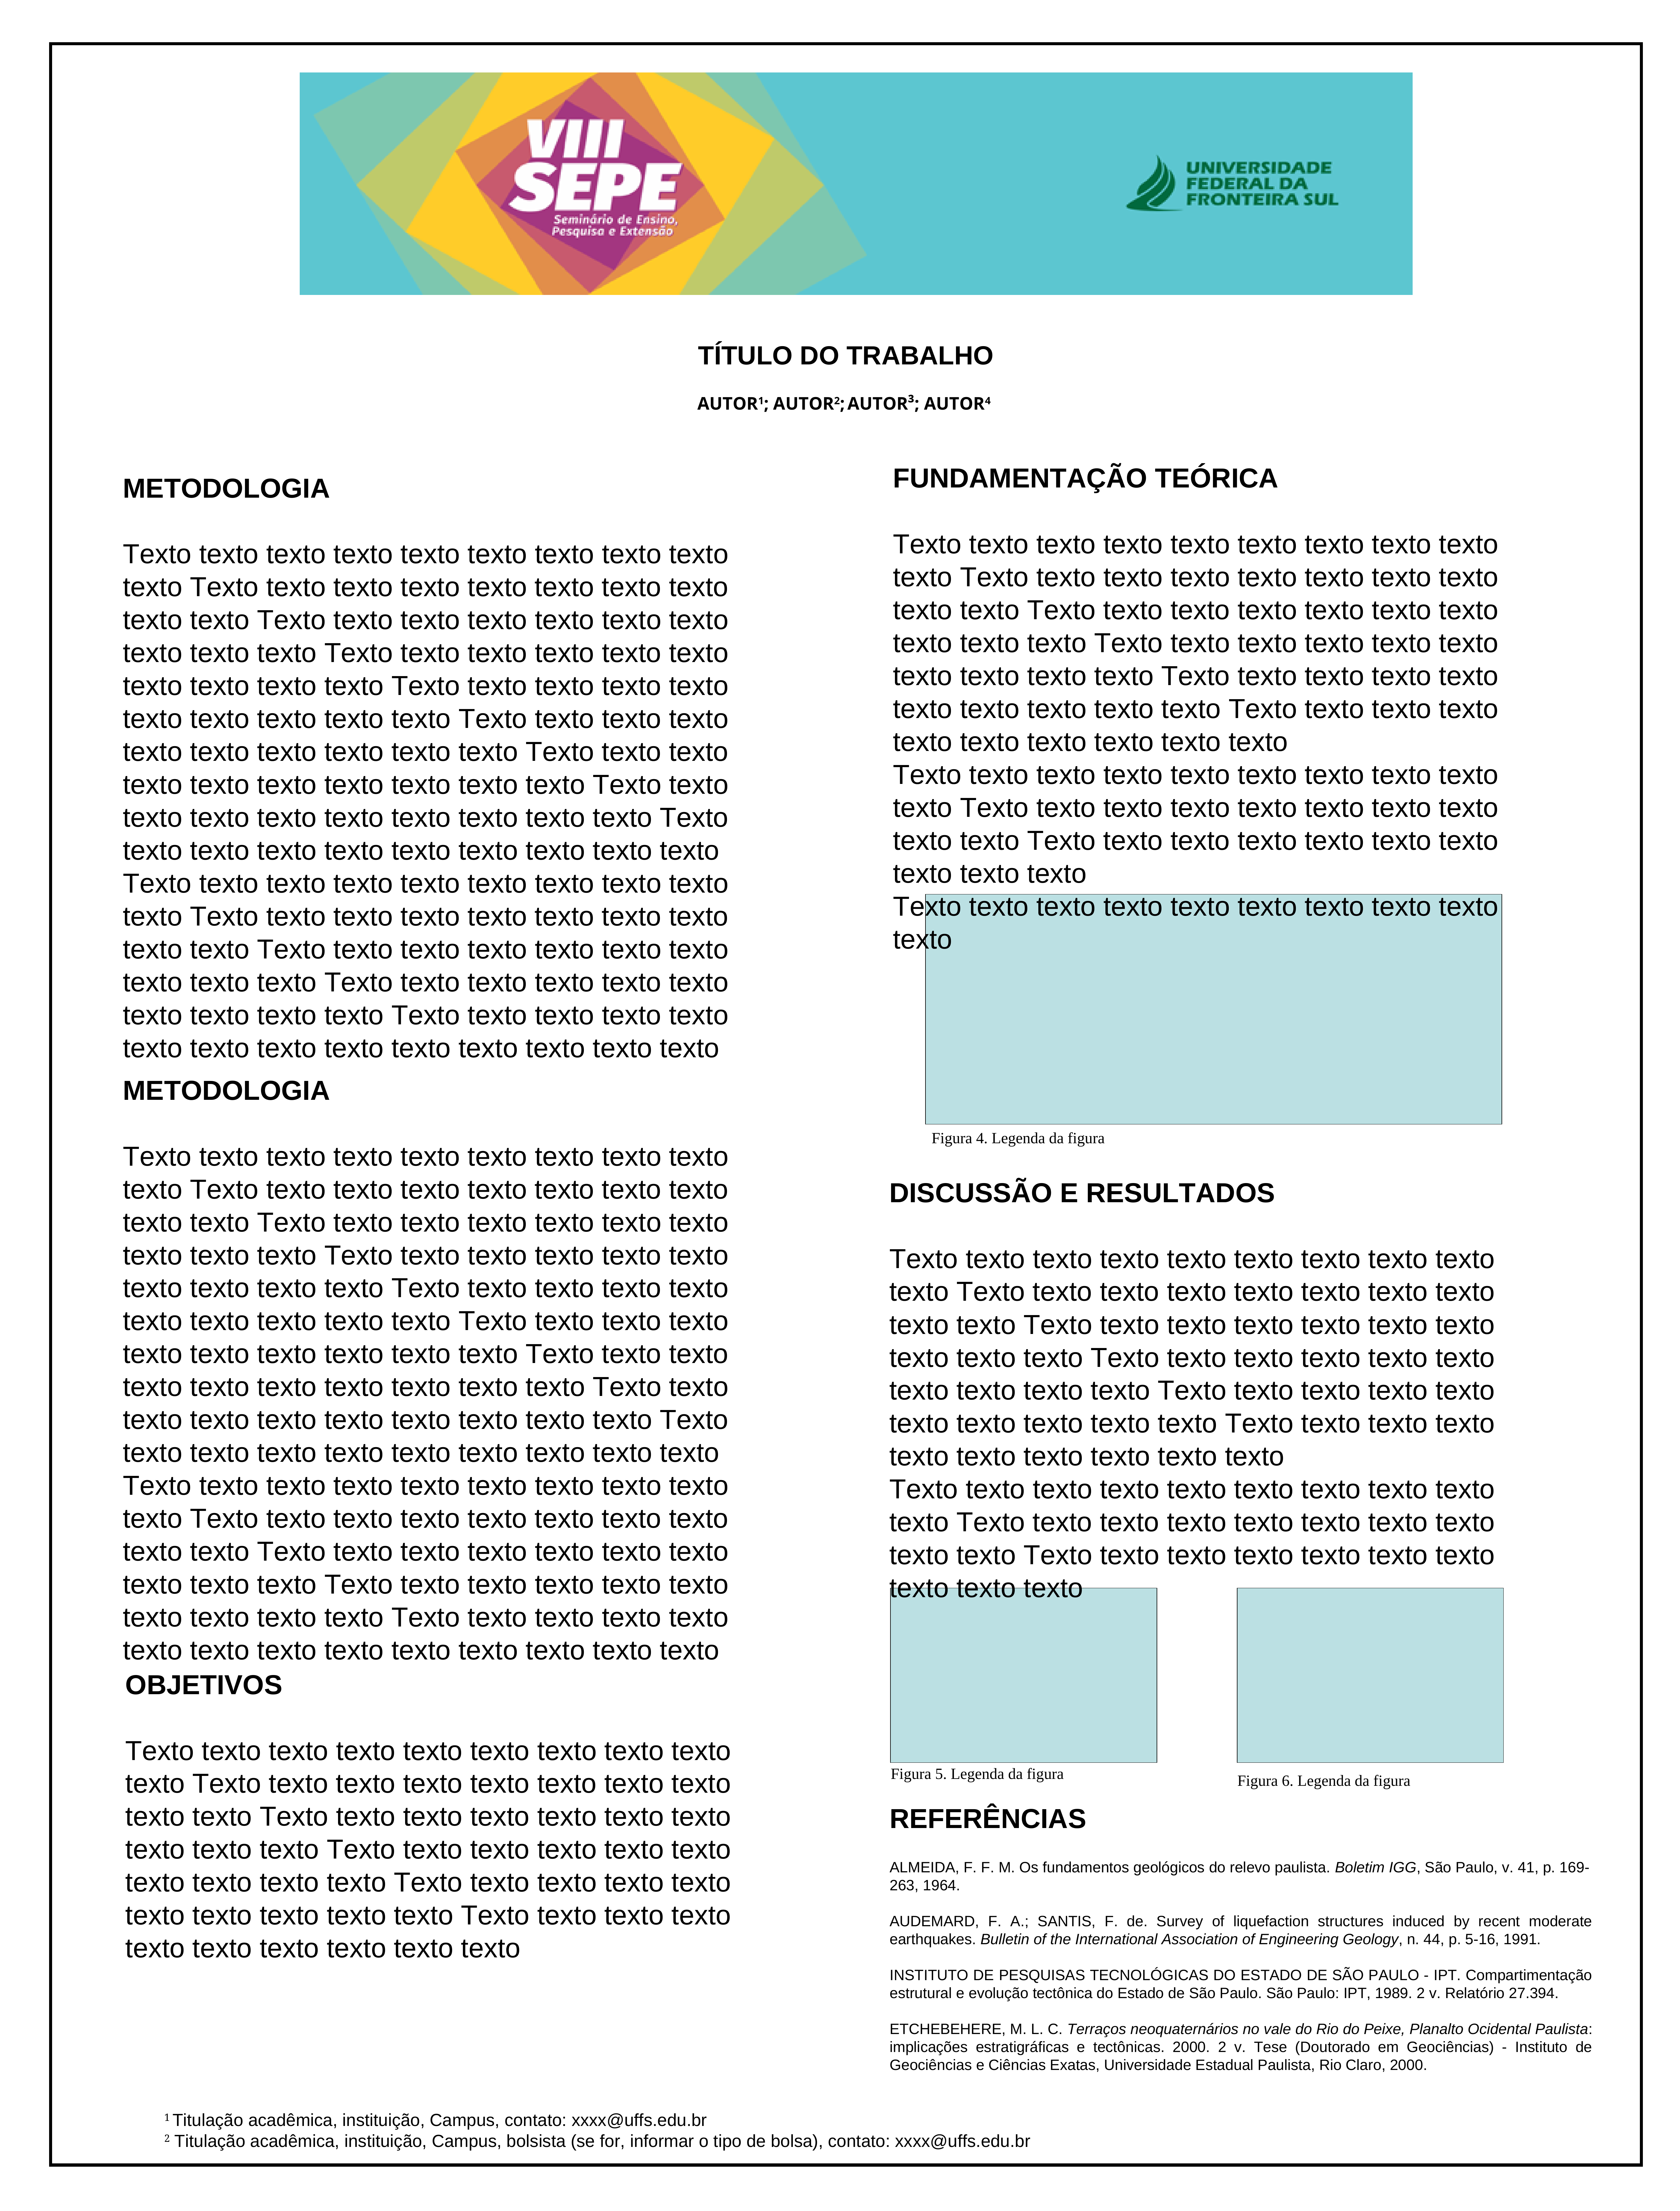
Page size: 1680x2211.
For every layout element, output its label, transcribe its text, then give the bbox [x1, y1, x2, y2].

text_box DISCUSSÃO E RESULTADOS Texto texto texto texto texto texto texto texto texto texto Texto texto texto texto texto texto texto texto texto texto Texto texto texto texto texto texto texto texto texto texto Texto texto texto texto texto texto texto texto texto texto Texto texto texto texto texto texto texto texto texto texto Texto texto texto texto texto texto texto texto texto texto Texto texto texto texto texto texto texto texto texto texto Texto texto texto texto texto texto texto texto texto texto Texto texto texto texto texto texto texto texto texto texto [885, 1172, 1565, 1605]
text_box REFERÊNCIAS ALMEIDA, F. F. M. Os fundamentos geológicos do relevo paulista. Boletim IGG, São Paulo, v. 41, p. 169-263, 1964. AUDEMARD, F. A.; SANTIS, F. de. Survey of liquefaction structures induced by recent moderate earthquakes. Bulletin of the International Association of Engineering Geology, n. 44, p. 5-16, 1991. INSTITUTO DE PESQUISAS TECNOLÓGICAS DO ESTADO DE SÃO PAULO - IPT. Compartimentação estrutural e evolução tectônica do Estado de São Paulo. São Paulo: IPT, 1989. 2 v. Relatório 27.394. ETCHEBEHERE, M. L. C. Terraços neoquaternários no vale do Rio do Peixe, Planalto Ocidental Paulista: implicações estratigráficas e tectônicas. 2000. 2 v. Tese (Doutorado em Geociências) - Instituto de Geociências e Ciências Exatas, Universidade Estadual Paulista, Rio Claro, 2000. [885, 1798, 1597, 2112]
text_box Figura 6. Legenda da figura [1233, 1768, 1419, 1791]
text_box [1237, 1605, 1504, 1763]
text_box Figura 5. Legenda da figura [886, 1761, 1072, 1785]
text_box TÍTULO DO TRABALHO [234, 288, 1458, 420]
text_box Figura 4. Legenda da figura [927, 1125, 1113, 1149]
text_box OBJETIVOS Texto texto texto texto texto texto texto texto texto texto Texto texto texto texto texto texto texto texto texto texto Texto texto texto texto texto texto texto texto texto texto Texto texto texto texto texto texto texto texto texto texto Texto texto texto texto texto texto texto texto texto texto Texto texto texto texto texto texto texto texto texto texto [121, 1664, 801, 1998]
picture [300, 72, 1413, 295]
text_box METODOLOGIA Texto texto texto texto texto texto texto texto texto texto Texto texto texto texto texto texto texto texto texto texto Texto texto texto texto texto texto texto texto texto texto Texto texto texto texto texto texto texto texto texto texto Texto texto texto texto texto texto texto texto texto texto Texto texto texto texto texto texto texto texto texto texto Texto texto texto texto texto texto texto texto texto texto Texto texto texto texto texto texto texto texto texto texto Texto texto texto texto texto texto texto texto texto texto Texto texto texto texto texto texto texto texto texto texto Texto texto texto texto texto texto texto texto texto texto Texto texto texto texto texto texto texto texto texto texto Texto texto texto texto texto texto texto texto texto texto Texto texto texto texto texto texto texto texto texto texto texto texto texto texto [118, 468, 799, 1131]
text_box FUNDAMENTAÇÃO TEÓRICA Texto texto texto texto texto texto texto texto texto texto Texto texto texto texto texto texto texto texto texto texto Texto texto texto texto texto texto texto texto texto texto Texto texto texto texto texto texto texto texto texto texto Texto texto texto texto texto texto texto texto texto texto Texto texto texto texto texto texto texto texto texto texto Texto texto texto texto texto texto texto texto texto texto Texto texto texto texto texto texto texto texto texto texto Texto texto texto texto texto texto texto texto texto texto Texto texto texto texto texto texto texto texto texto texto [888, 458, 1569, 957]
text_box 1 Titulação acadêmica, instituição, Campus, contato: xxxx@uffs.edu.br 2 Titulação acadêmica, instituição, Campus, bolsista (se for, informar o tipo de bolsa), contato: xxxx@uffs.edu.br [160, 2106, 1489, 2153]
text_box METODOLOGIA Texto texto texto texto texto texto texto texto texto texto Texto texto texto texto texto texto texto texto texto texto Texto texto texto texto texto texto texto texto texto texto Texto texto texto texto texto texto texto texto texto texto Texto texto texto texto texto texto texto texto texto texto Texto texto texto texto texto texto texto texto texto texto Texto texto texto texto texto texto texto texto texto texto Texto texto texto texto texto texto texto texto texto texto Texto texto texto texto texto texto texto texto texto texto Texto texto texto texto texto texto texto texto texto texto Texto texto texto texto texto texto texto texto texto texto Texto texto texto texto texto texto texto texto texto texto Texto texto texto texto texto texto texto texto texto texto Texto texto texto texto texto texto texto texto texto texto texto texto texto texto [118, 1131, 799, 1733]
text_box AUTOR1; AUTOR2; AUTOR³; AUTOR4 [293, 390, 1383, 416]
text_box [925, 957, 1502, 1124]
text_box [890, 1605, 1157, 1763]
